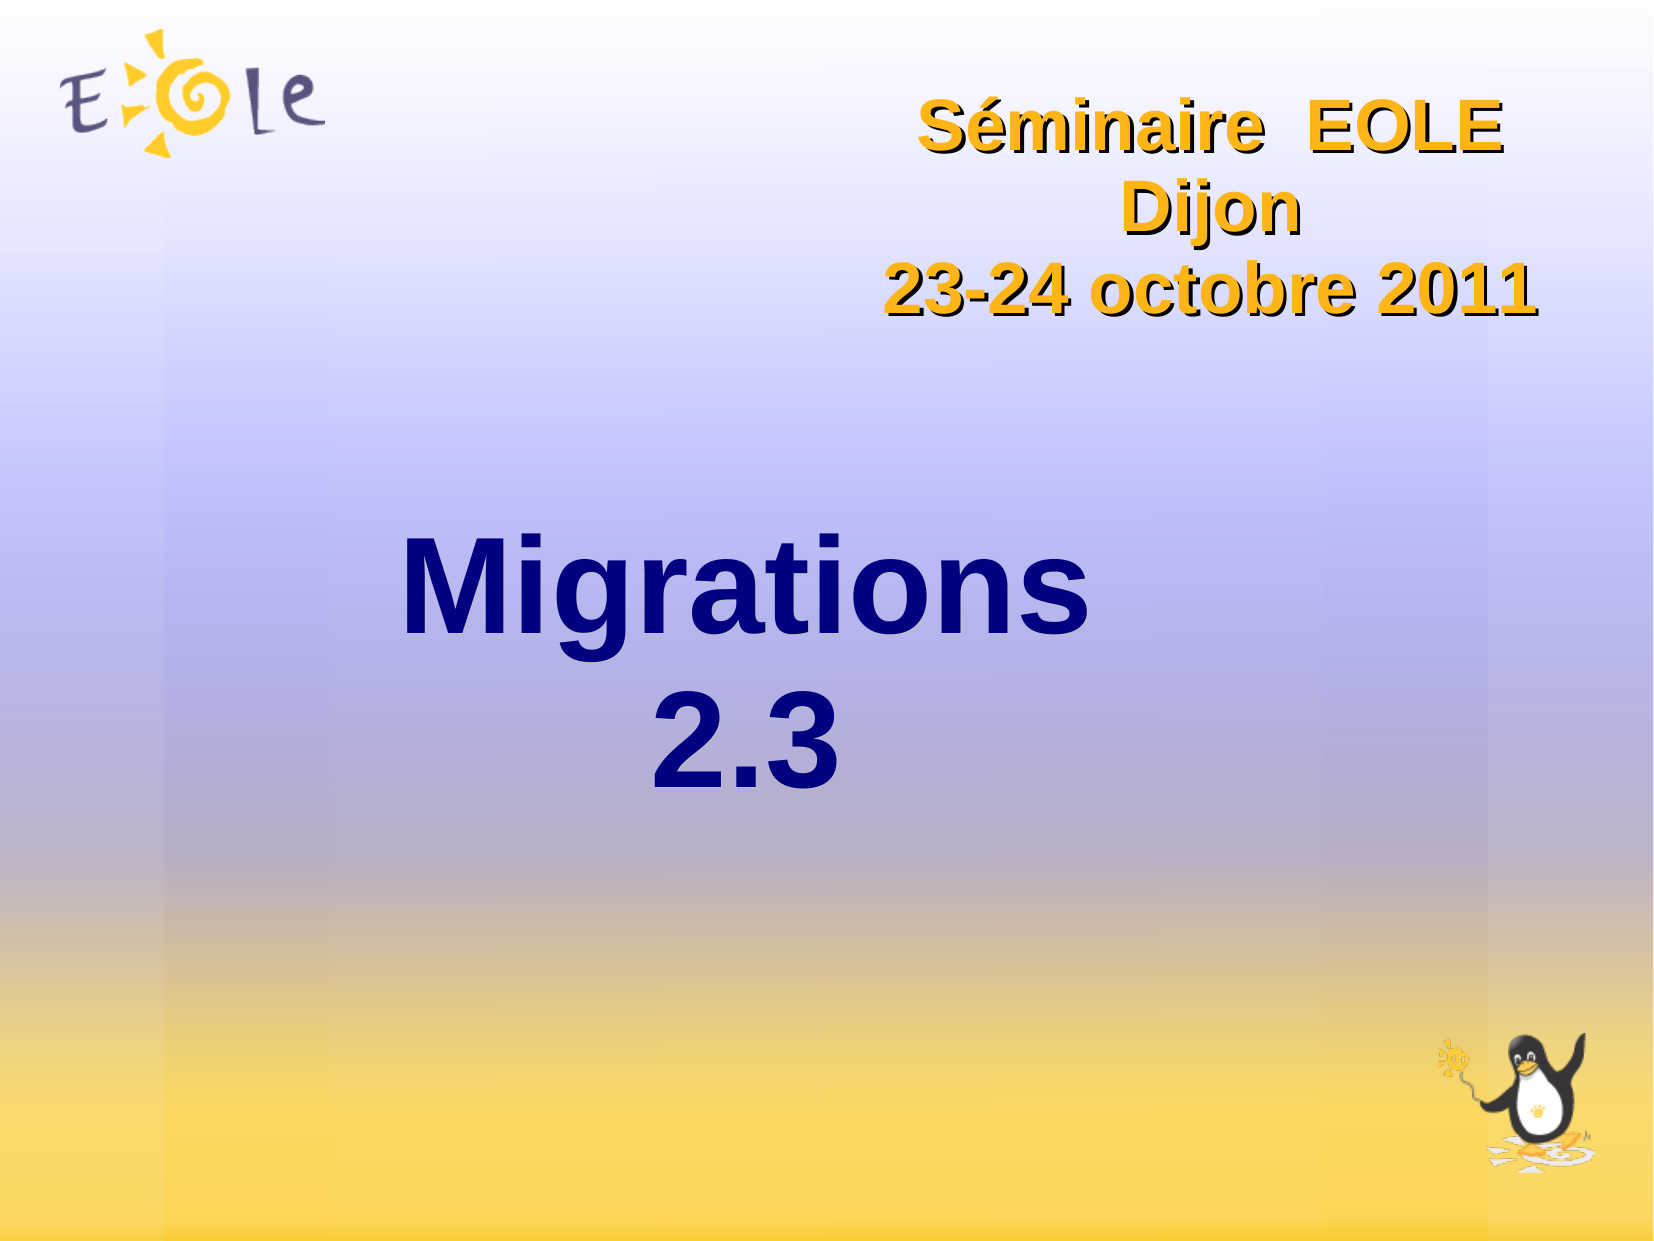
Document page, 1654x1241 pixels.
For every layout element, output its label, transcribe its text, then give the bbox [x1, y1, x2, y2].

title Séminaire EOLE Dijon 23-24 octobre 2011 [767, 0, 1654, 414]
picture [0, 0, 1654, 1241]
text_box Migrations 2.3 [383, 501, 1109, 871]
